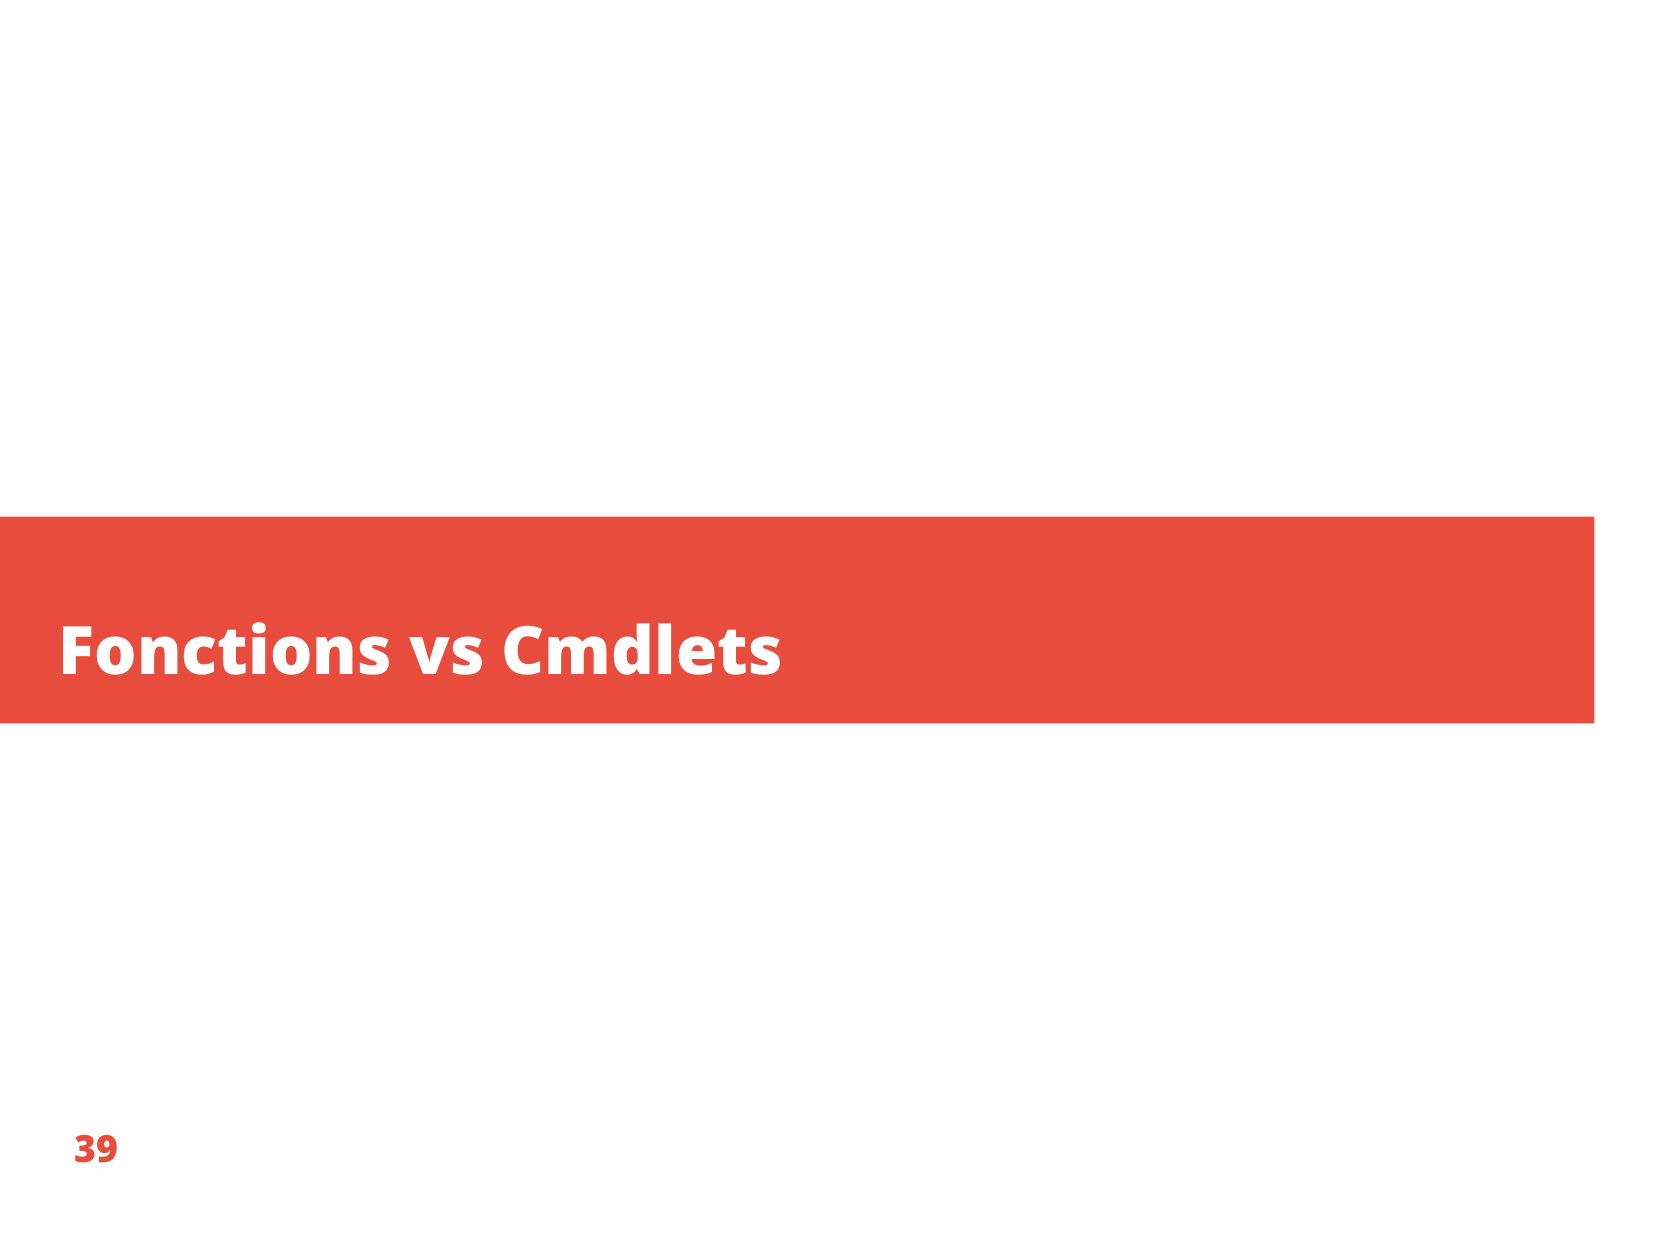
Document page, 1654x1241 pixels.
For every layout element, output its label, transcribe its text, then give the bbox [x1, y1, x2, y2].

title Fonctions vs Cmdlets [59, 546, 1595, 694]
